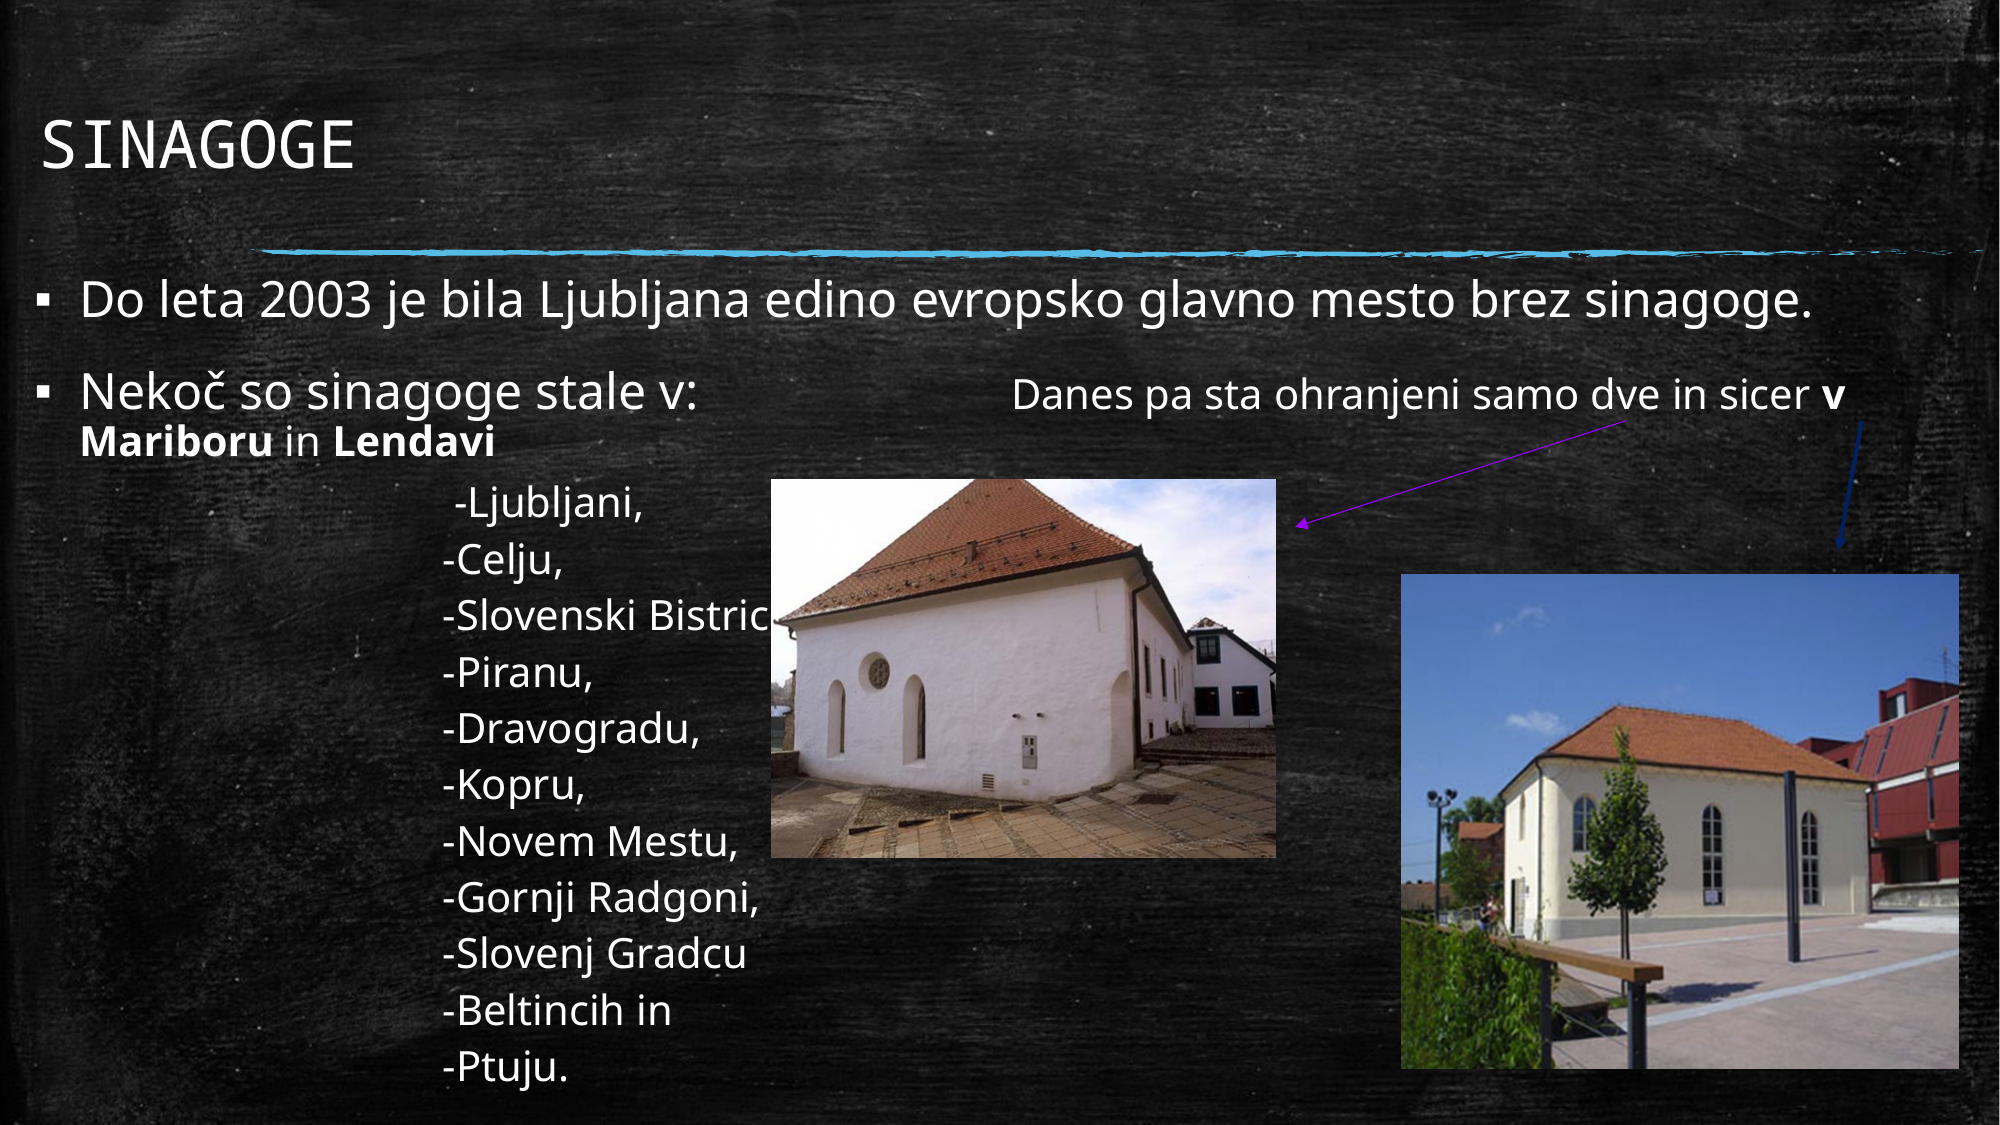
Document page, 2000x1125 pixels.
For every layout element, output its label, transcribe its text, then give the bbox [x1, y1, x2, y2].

list Do leta 2003 je bila Ljubljana edino evropsko glavno mesto brez sinagoge. Nekoč so sinagoge stale v: Danes pa sta ohranjeni samo dve in sicer v Mariboru in Lendavi -Ljubljani, -Celju, -Slovenski Bistrici, -Piranu, -Dravogradu, -Kopru, -Novem Mestu, -Gornji Radgoni, -Slovenj Gradcu -Beltincih in -Ptuju. [19, 267, 1981, 1106]
picture [0, 0, 2000, 1125]
title SINAGOGE [23, 23, 1524, 191]
